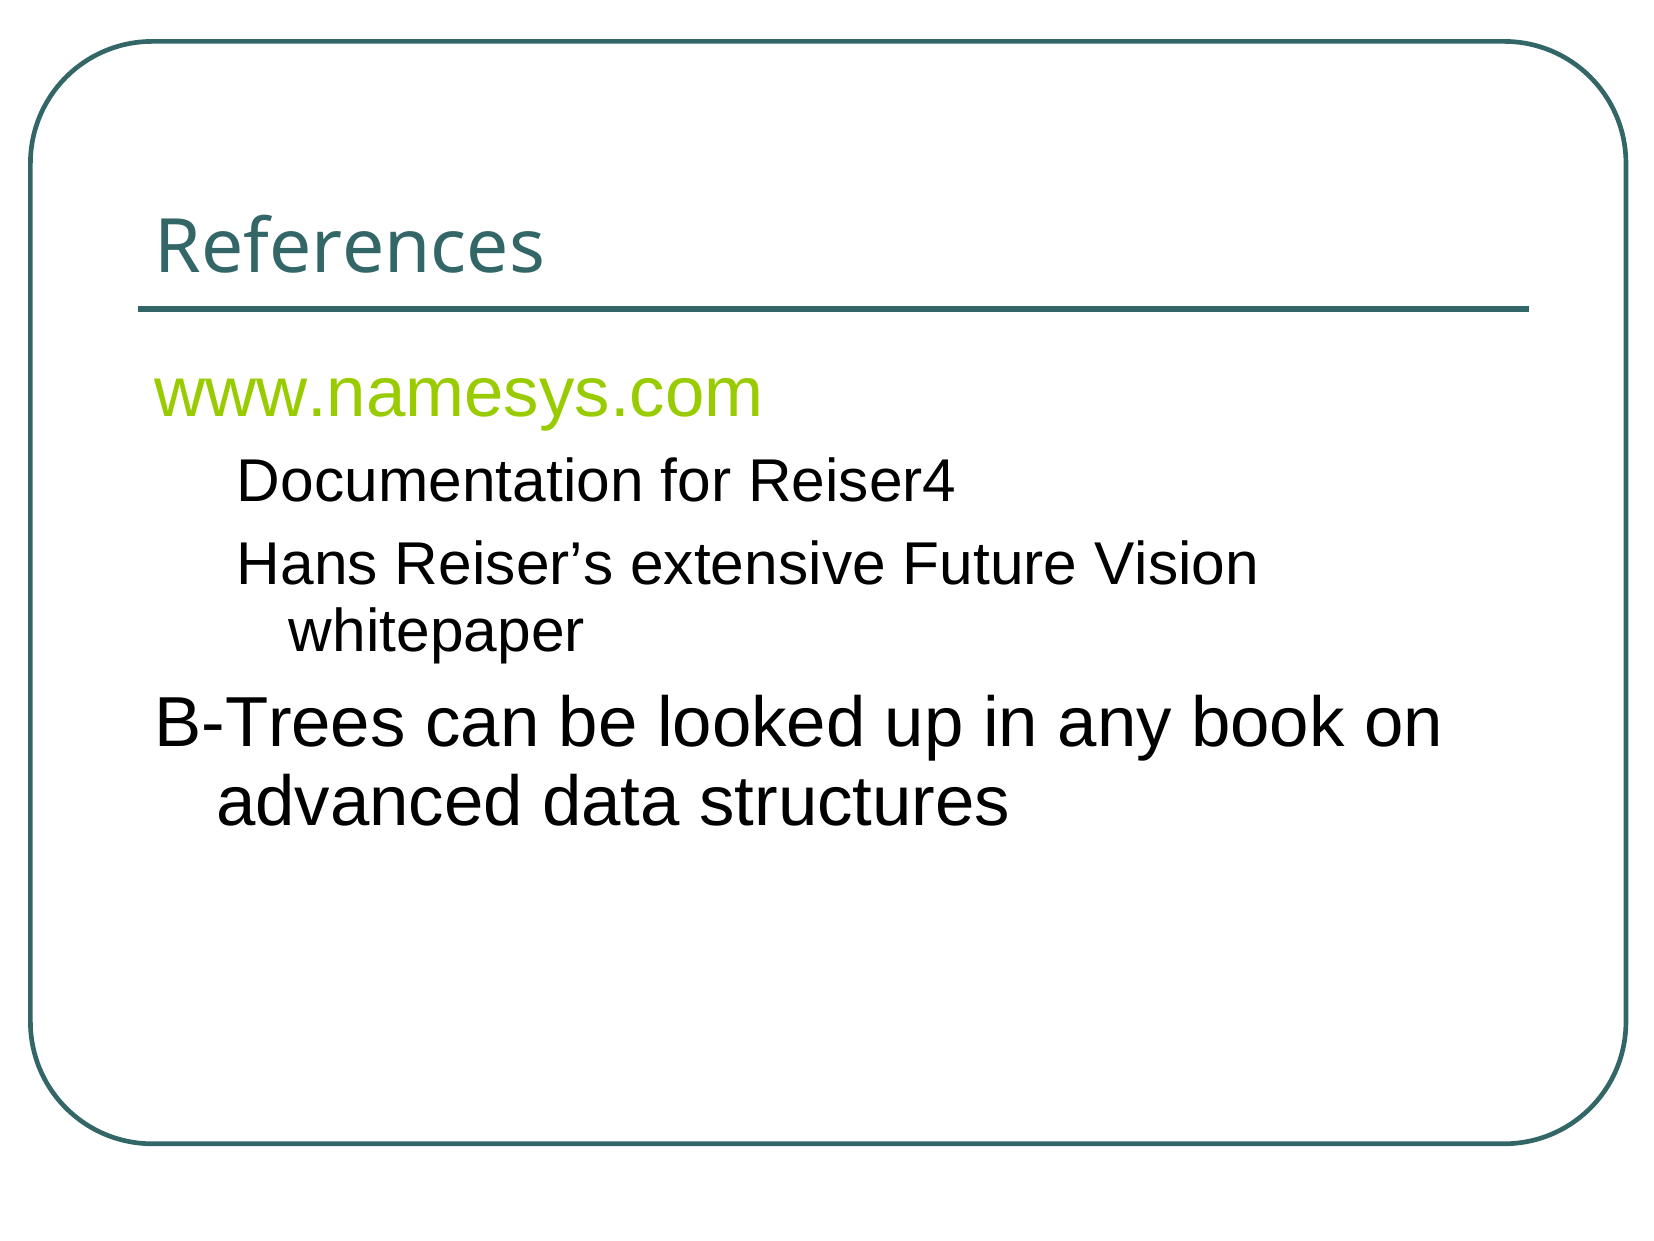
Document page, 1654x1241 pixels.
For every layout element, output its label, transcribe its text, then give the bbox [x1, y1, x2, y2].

list www.namesys.com Documentation for Reiser4 Hans Reiser’s extensive Future Vision whitepaper B-Trees can be looked up in any book on advanced data structures [137, 344, 1530, 1075]
title References [137, 96, 1530, 304]
